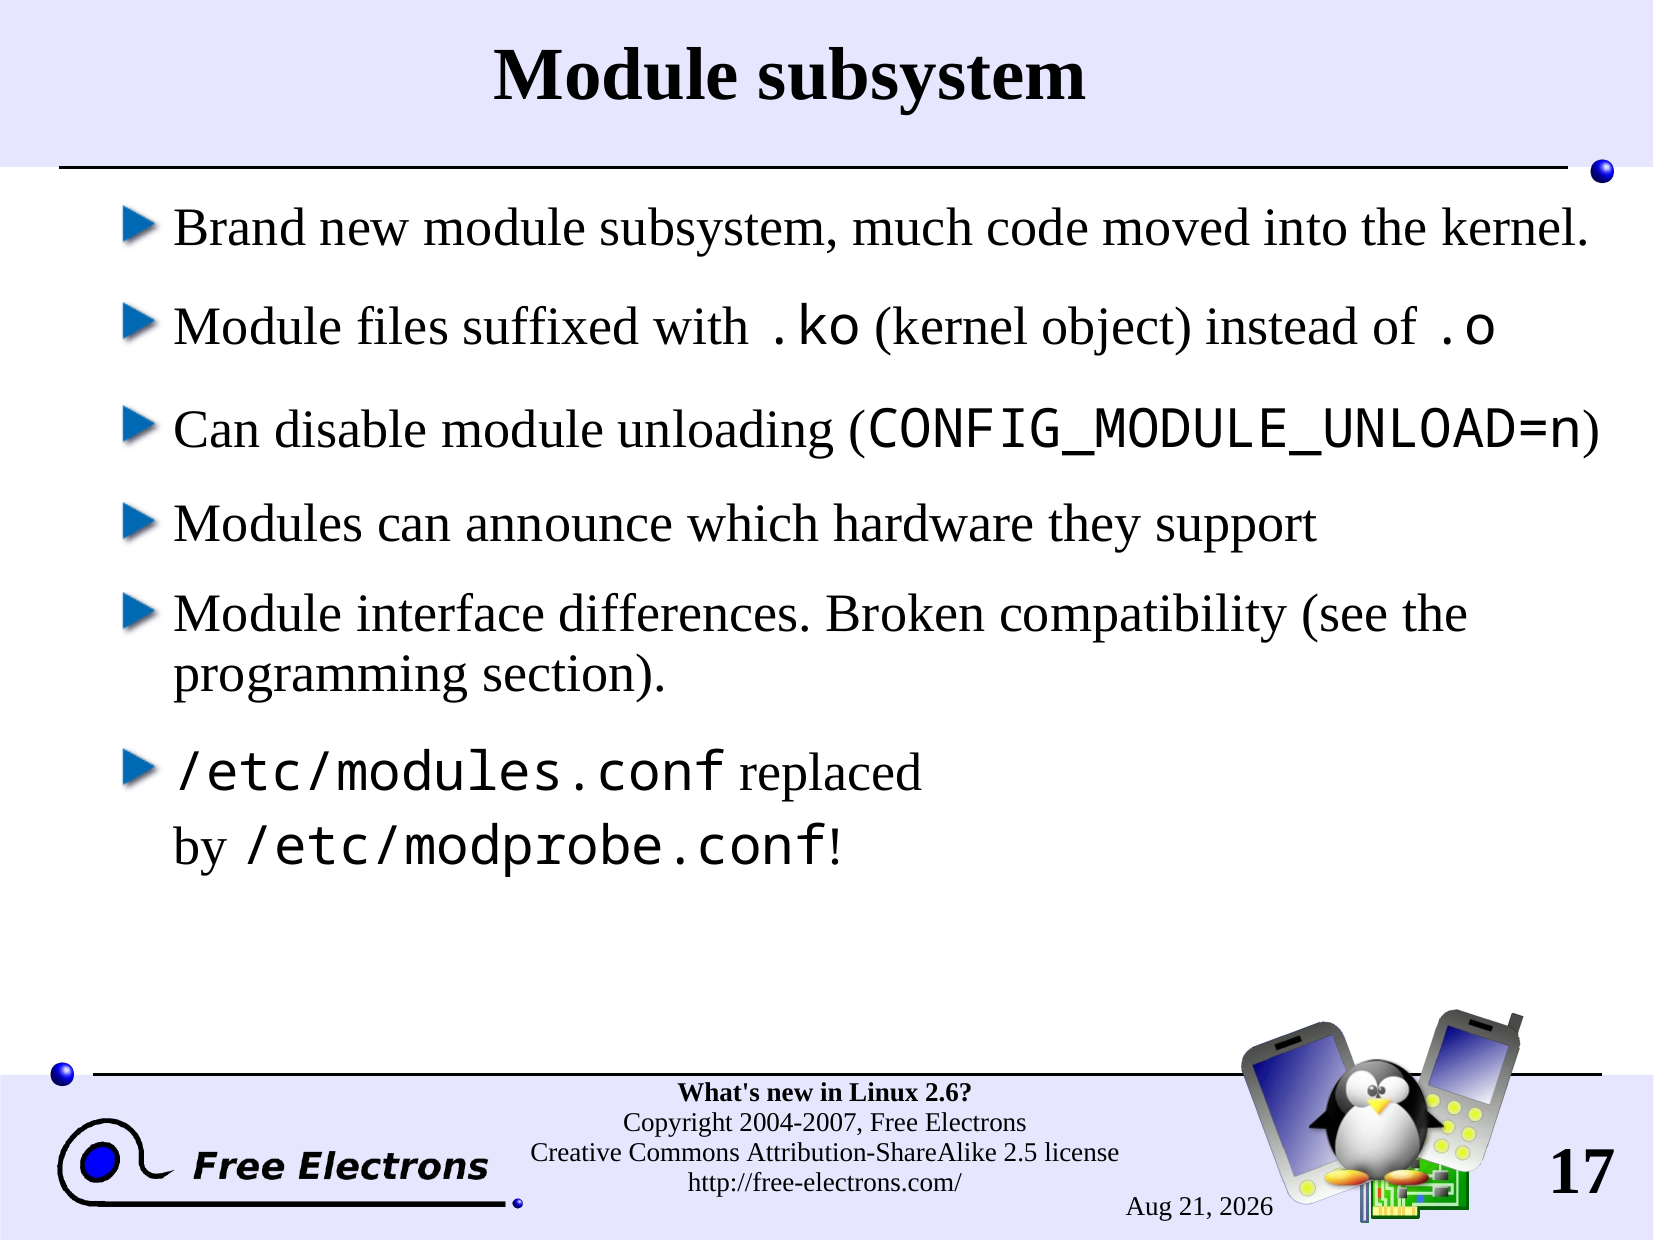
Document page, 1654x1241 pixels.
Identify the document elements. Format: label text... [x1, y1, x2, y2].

picture [1225, 1047, 1527, 1241]
picture [50, 1107, 527, 1216]
title Module subsystem [0, 12, 1582, 138]
list Brand new module subsystem, much code moved into the kernel. Module files suffixed with .ko (kernel object) instead of .o Can disable module unloading (CONFIG_MODULE_UNLOAD=n) Modules can announce which hardware they support Module interface differences. Broken compatibility (see the programming section). /etc/modules.conf replaced by /etc/modprobe.conf! [102, 196, 1615, 1047]
